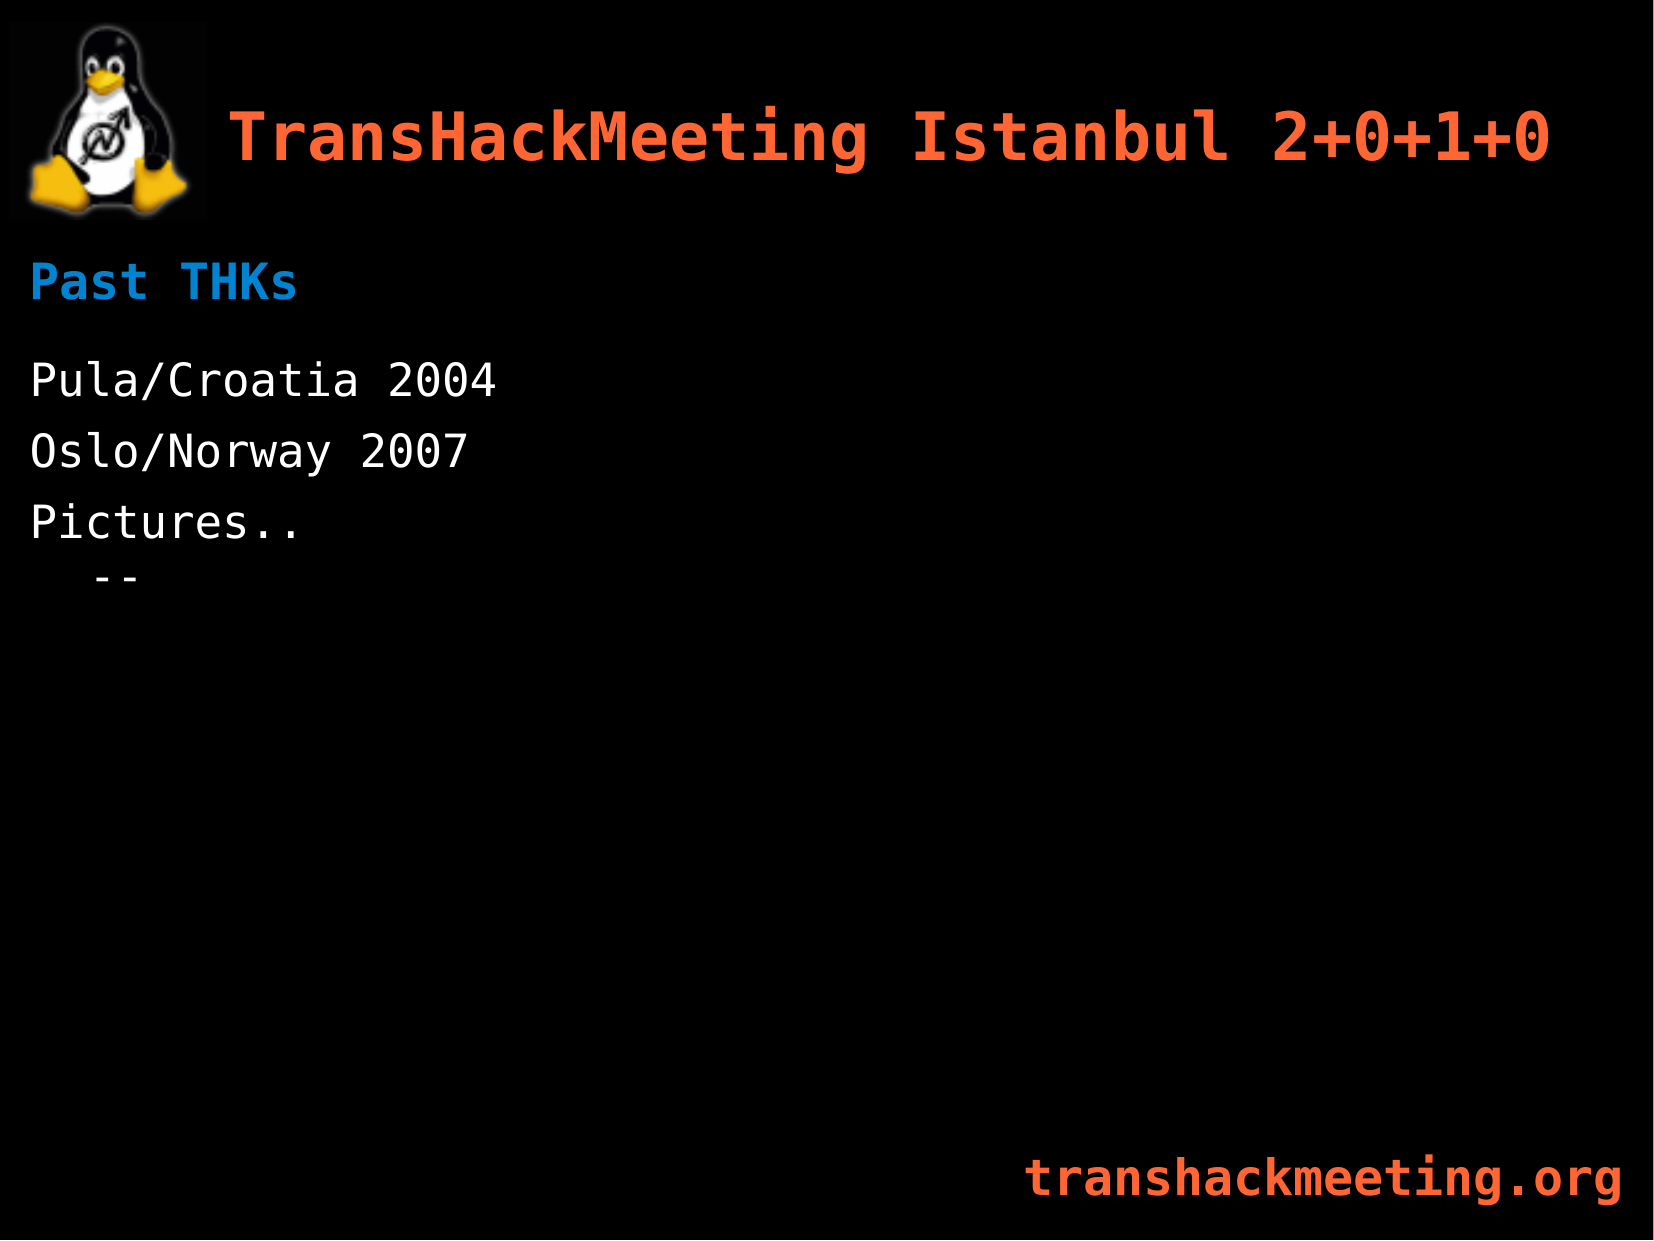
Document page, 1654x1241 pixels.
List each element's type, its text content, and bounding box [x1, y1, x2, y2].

title Past THKs [29, 249, 1625, 315]
list Pula/Croatia 2004 Oslo/Norway 2007 Pictures.. -- [29, 354, 1571, 1094]
picture [9, 22, 207, 220]
